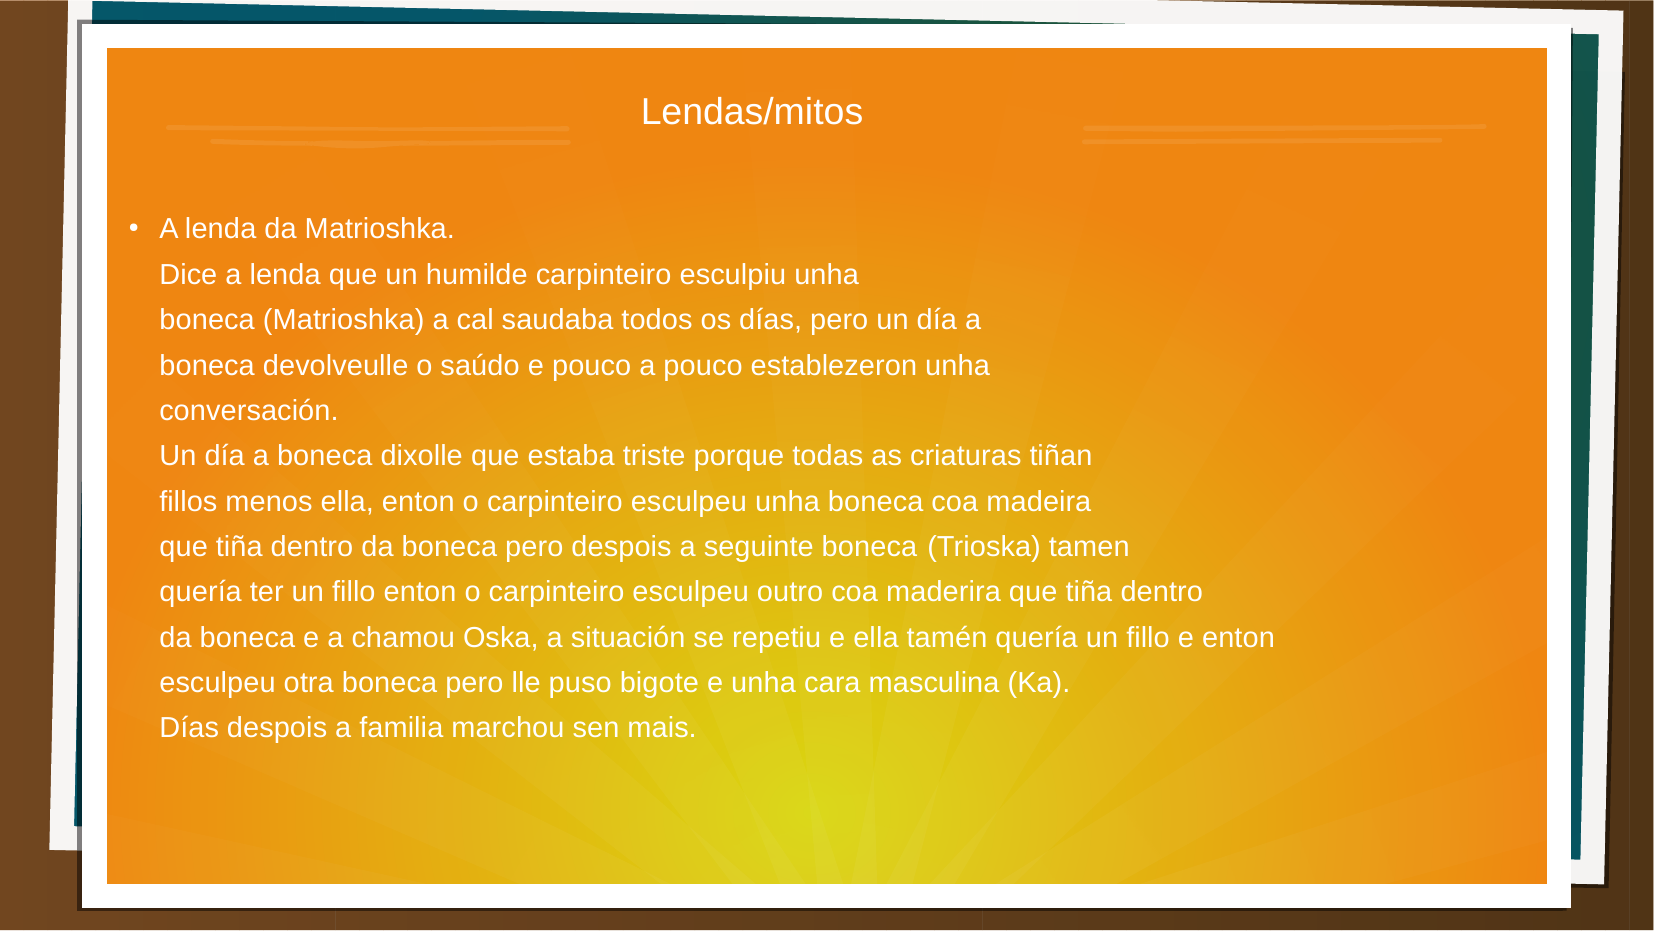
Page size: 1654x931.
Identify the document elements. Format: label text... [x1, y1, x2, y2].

list A lenda da Matrioshka. Dice a lenda que un humilde carpinteiro esculpiu unha boneca (Matrioshka) a cal saudaba todos os días, pero un día a boneca devolveulle o saúdo e pouco a pouco establezeron unha conversación. Un día a boneca dixolle que estaba triste porque todas as criaturas tiñan fillos menos ella, enton o carpinteiro esculpeu unha boneca coa madeira que tiña dentro da boneca pero despois a seguinte boneca (Trioska) tamen quería ter un fillo enton o carpinteiro esculpeu outro coa maderira que tiña dentro da boneca e a chamou Oska, a situación se repetiu e ella tamén quería un fillo e enton esculpeu otra boneca pero lle puso bigote e unha cara masculina (Ka). Días despois a familia marchou sen mais. [118, 212, 1607, 753]
text_box Lendas/mitos [625, 82, 934, 140]
